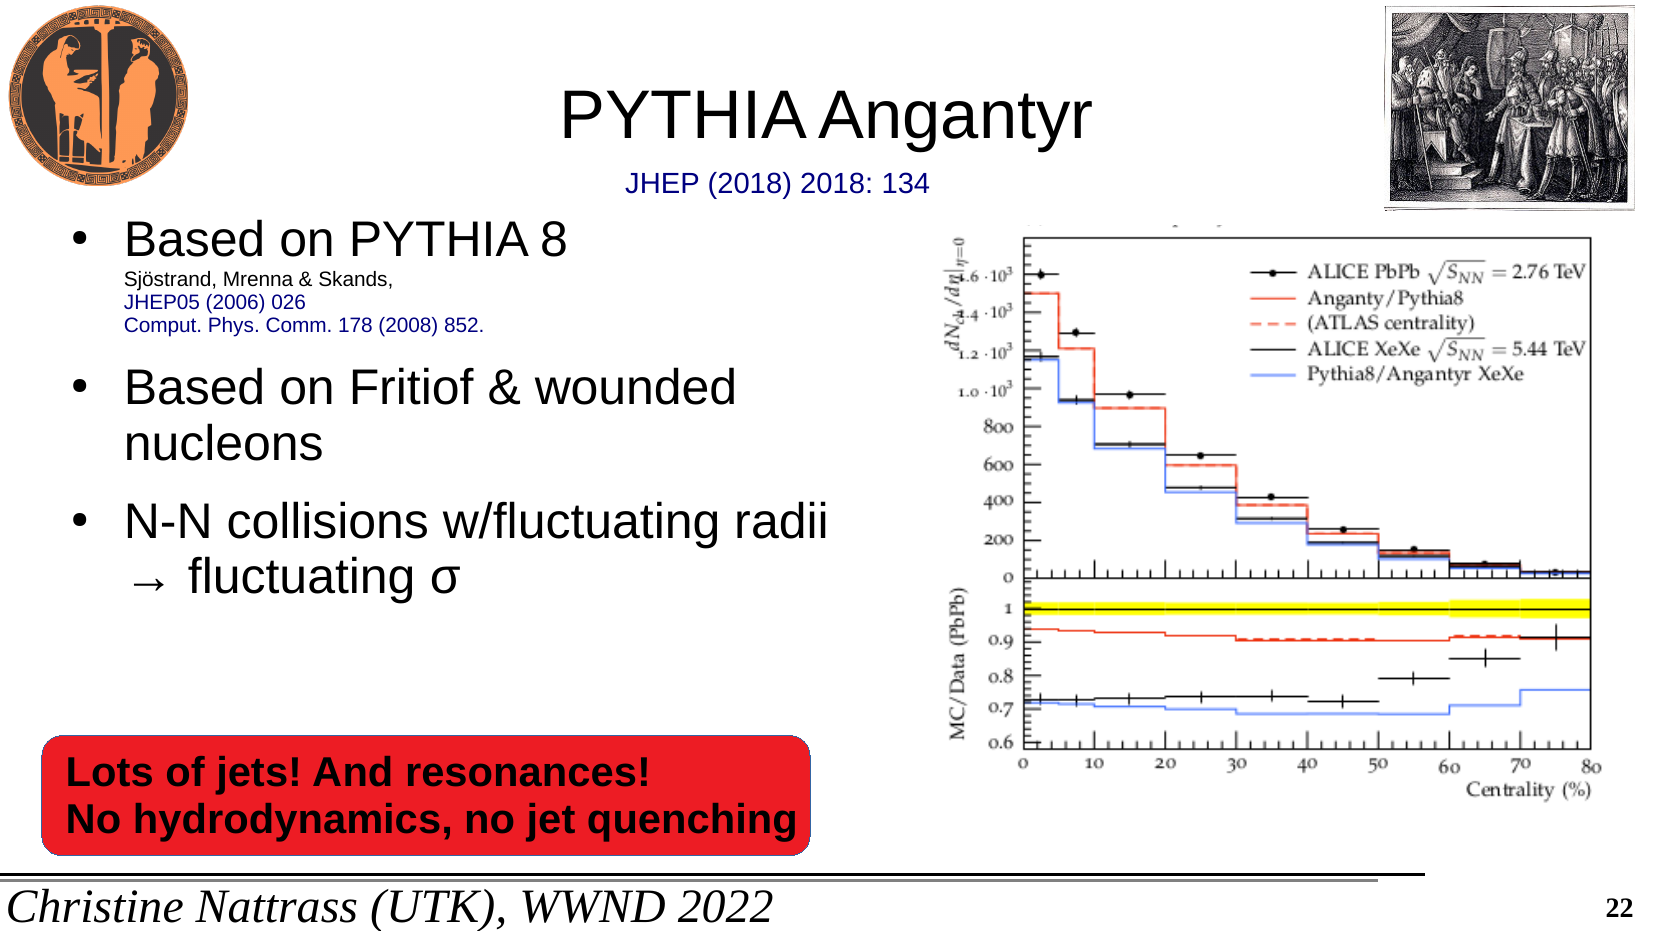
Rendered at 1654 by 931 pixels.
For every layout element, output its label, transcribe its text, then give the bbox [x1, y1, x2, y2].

list Based on PYTHIA 8 Sjöstrand, Mrenna & Skands, JHEP05 (2006) 026 Comput. Phys. Comm. 178 (2008) 852. Based on Fritiof & wounded nucleons N-N collisions w/fluctuating radii → fluctuating σ [53, 211, 886, 752]
text_box [41, 735, 804, 852]
text_box Lots of jets! And resonances! No hydrodynamics, no jet quenching [50, 741, 826, 853]
picture [1384, 5, 1635, 211]
text_box JHEP (2018) 2018: 134 [586, 160, 970, 208]
picture [8, 5, 188, 187]
picture [915, 225, 1606, 811]
title PYTHIA Angantyr [82, 37, 1384, 193]
